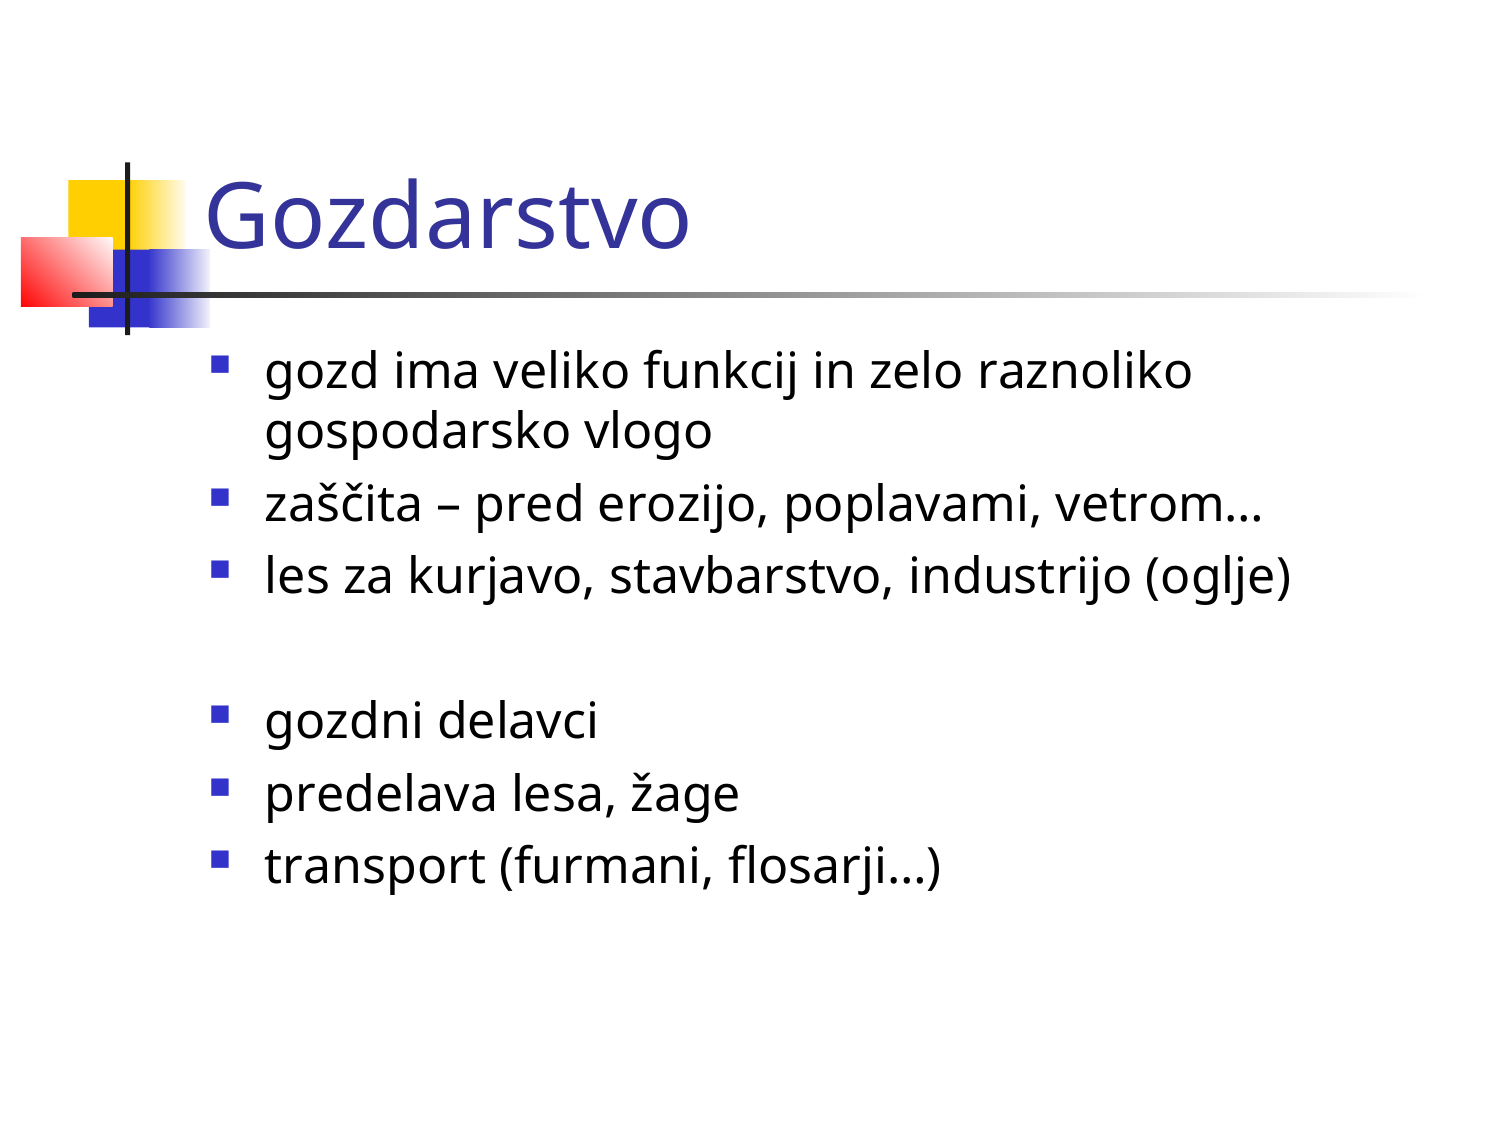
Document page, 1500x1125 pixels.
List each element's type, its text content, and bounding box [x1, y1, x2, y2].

title Gozdarstvo [188, 35, 1468, 276]
list gozd ima veliko funkcij in zelo raznoliko gospodarsko vlogo zaščita – pred erozijo, poplavami, vetrom… les za kurjavo, stavbarstvo, industrijo (oglje) gozdni delavci predelava lesa, žage transport (furmani, flosarji…) [193, 331, 1469, 1007]
